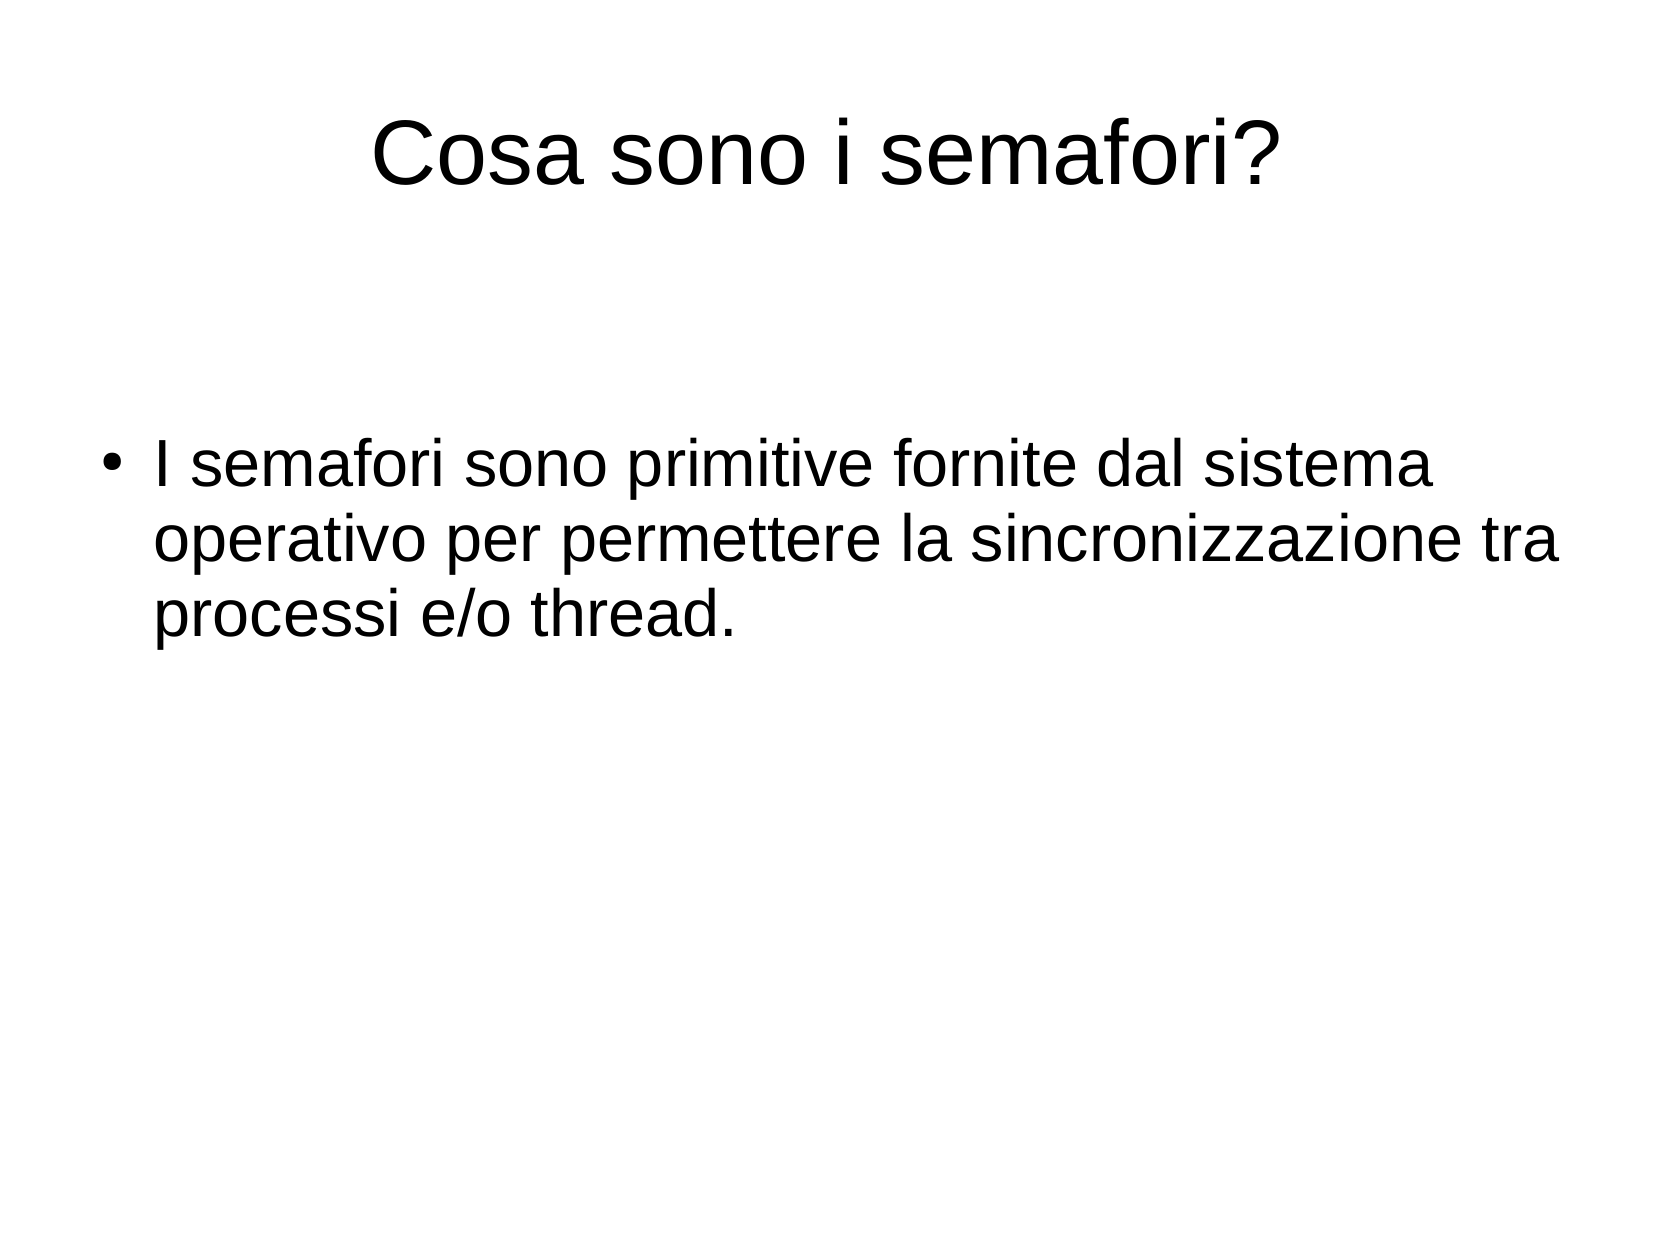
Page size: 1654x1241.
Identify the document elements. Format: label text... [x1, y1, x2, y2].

title Cosa sono i semafori? [82, 49, 1571, 257]
list I semafori sono primitive fornite dal sistema operativo per permettere la sincronizzazione tra processi e/o thread. [82, 426, 1571, 1146]
